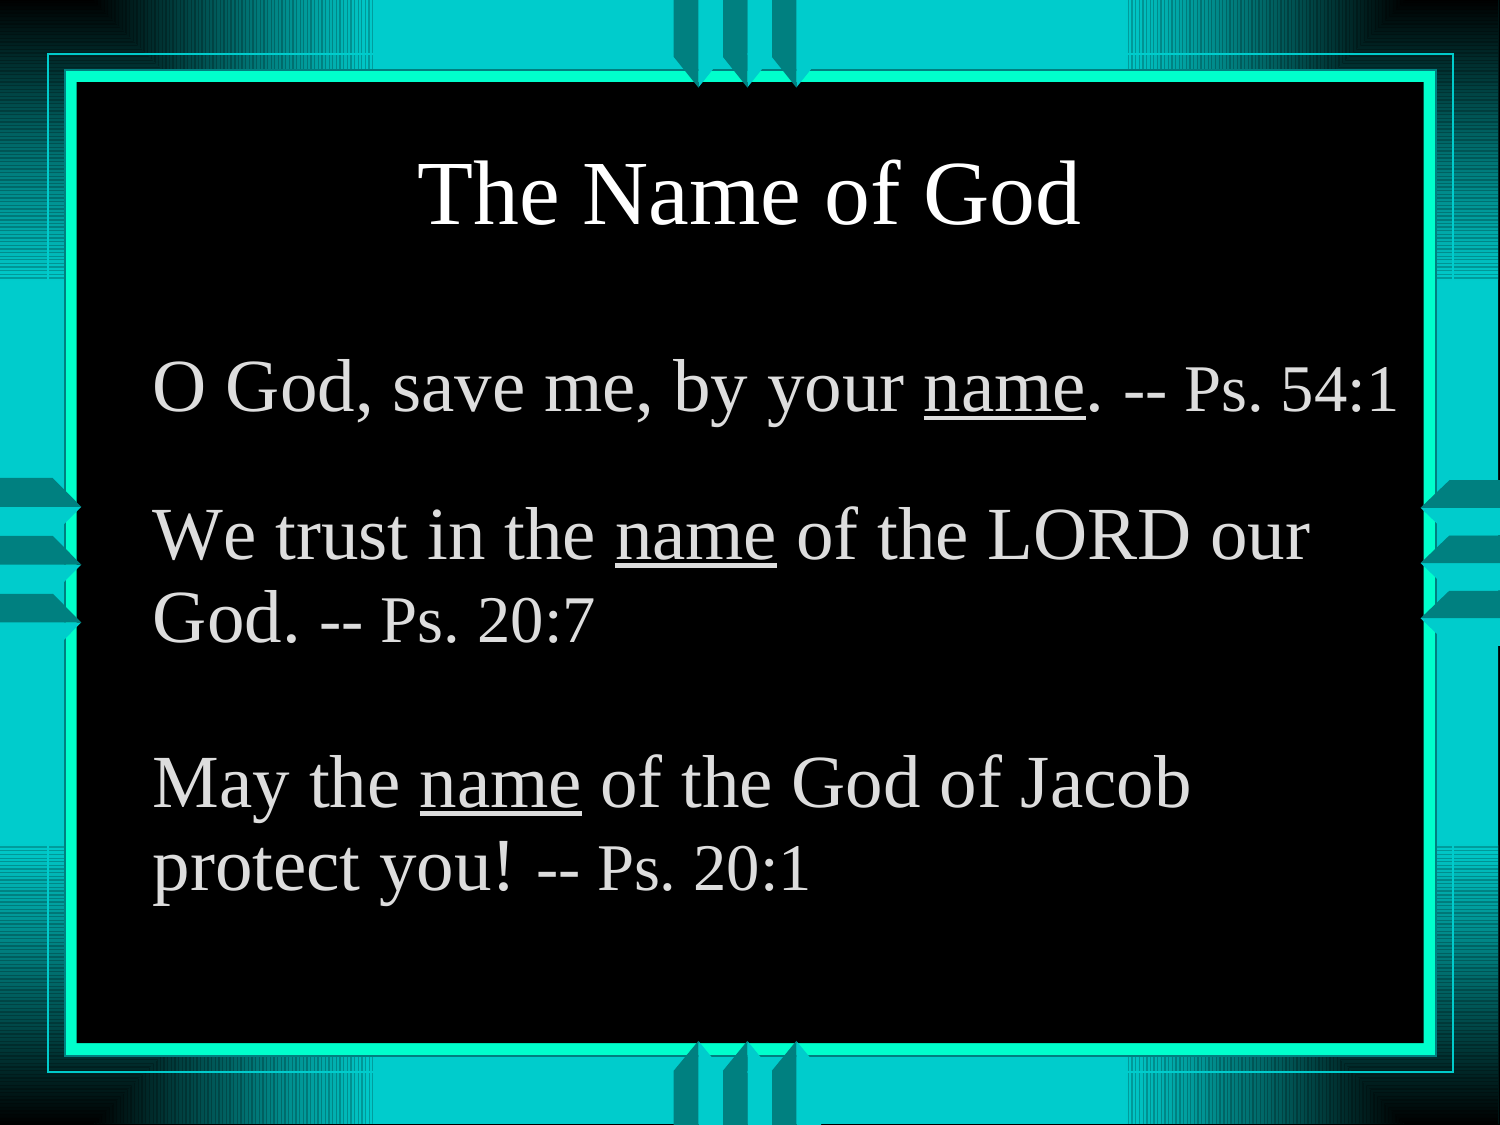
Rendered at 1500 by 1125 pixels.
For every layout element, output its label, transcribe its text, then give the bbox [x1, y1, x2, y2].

text_box O God, save me, by your name. -- Ps. 54:1 [138, 337, 1451, 436]
text_box We trust in the name of the LORD our God. -- Ps. 20:7 [138, 485, 1451, 666]
text_box May the name of the God of Jacob protect you! -- Ps. 20:1 [138, 733, 1313, 914]
title The Name of God [112, 99, 1388, 288]
